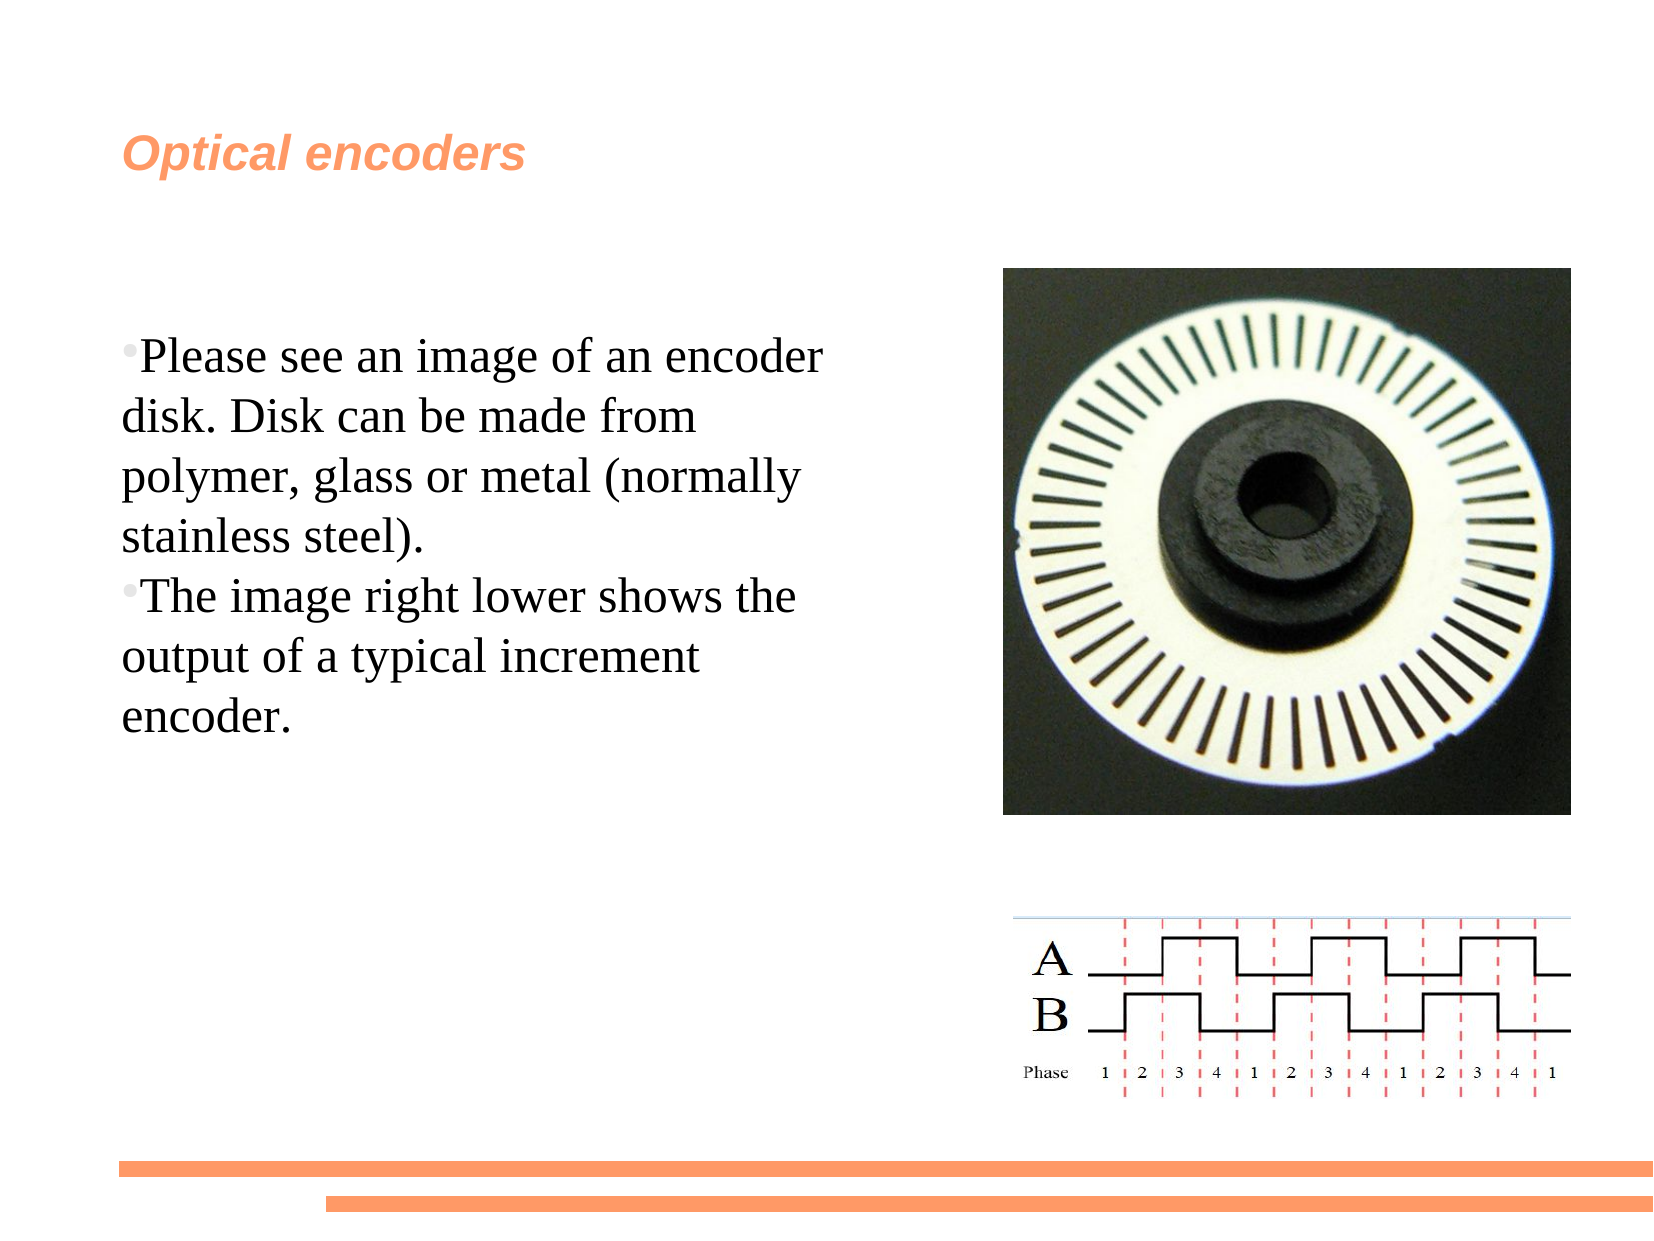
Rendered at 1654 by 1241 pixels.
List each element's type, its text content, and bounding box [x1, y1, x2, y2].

picture [1003, 268, 1571, 815]
list Please see an image of an encoder disk. Disk can be made from polymer, glass or metal (normally stainless steel). The image right lower shows the output of a typical increment encoder. [121, 322, 824, 747]
title Optical encoders [121, 46, 1534, 254]
picture [1013, 916, 1571, 1099]
